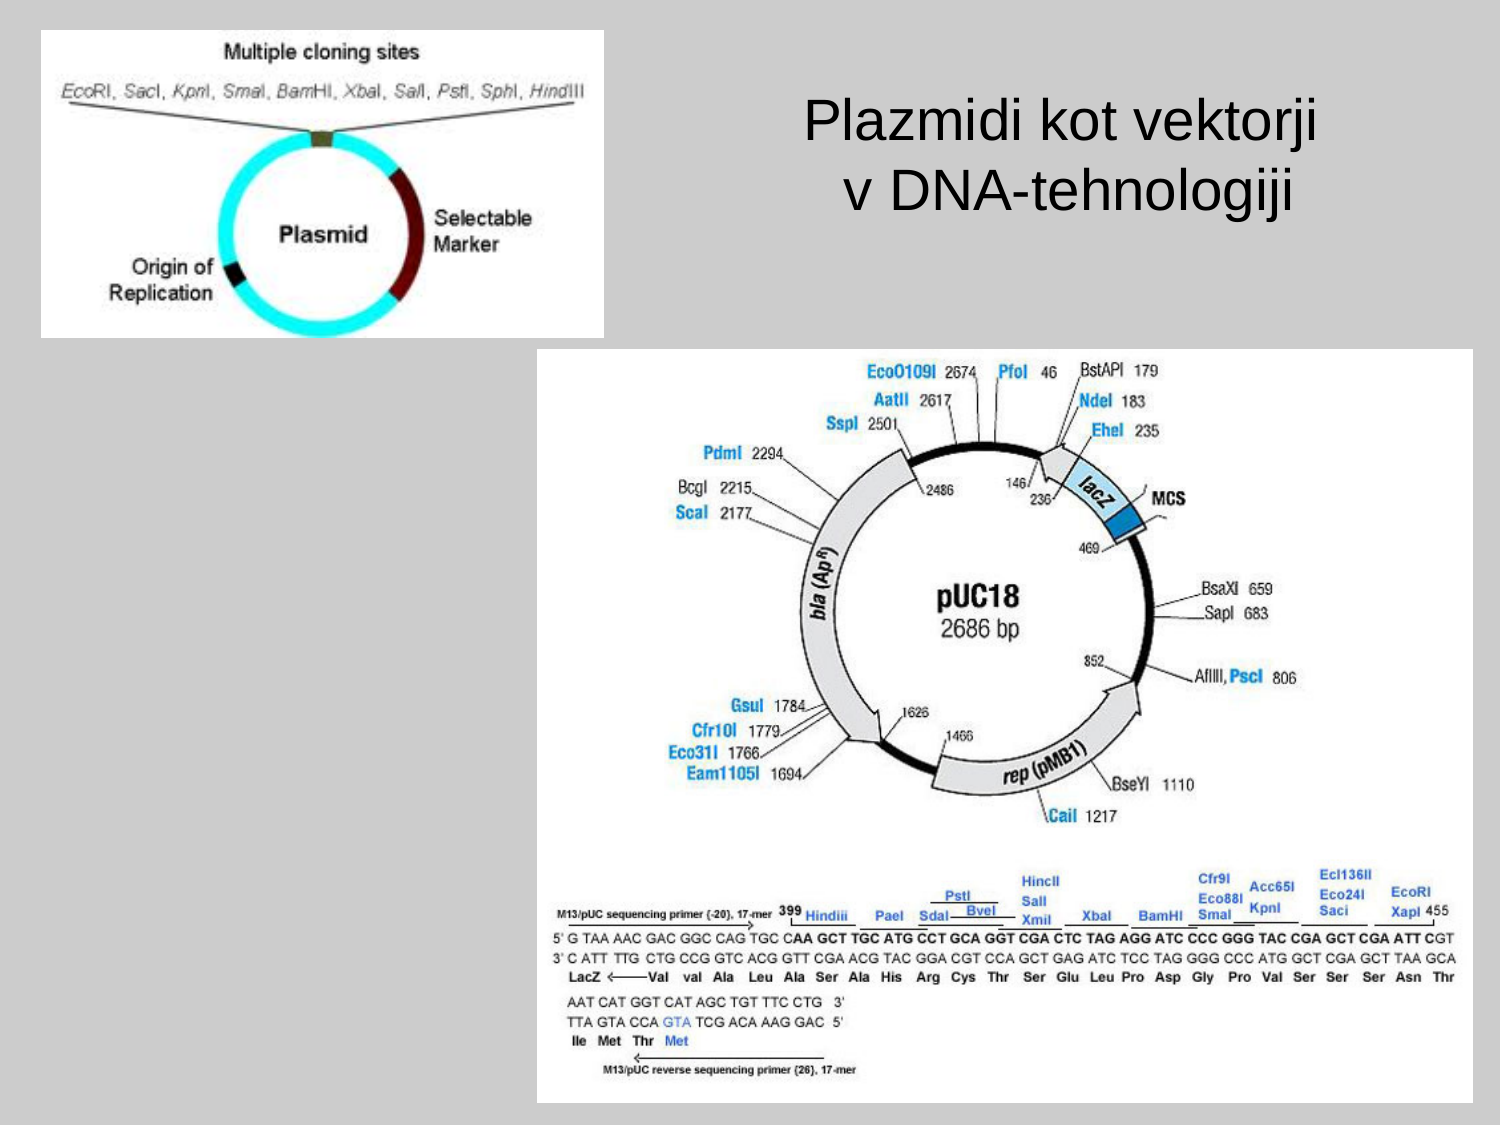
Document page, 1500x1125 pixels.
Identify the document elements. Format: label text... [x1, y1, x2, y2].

text_box Plazmidi kot vektorji v DNA-tehnologiji [788, 74, 1351, 230]
picture [41, 30, 604, 338]
picture [537, 349, 1473, 1103]
